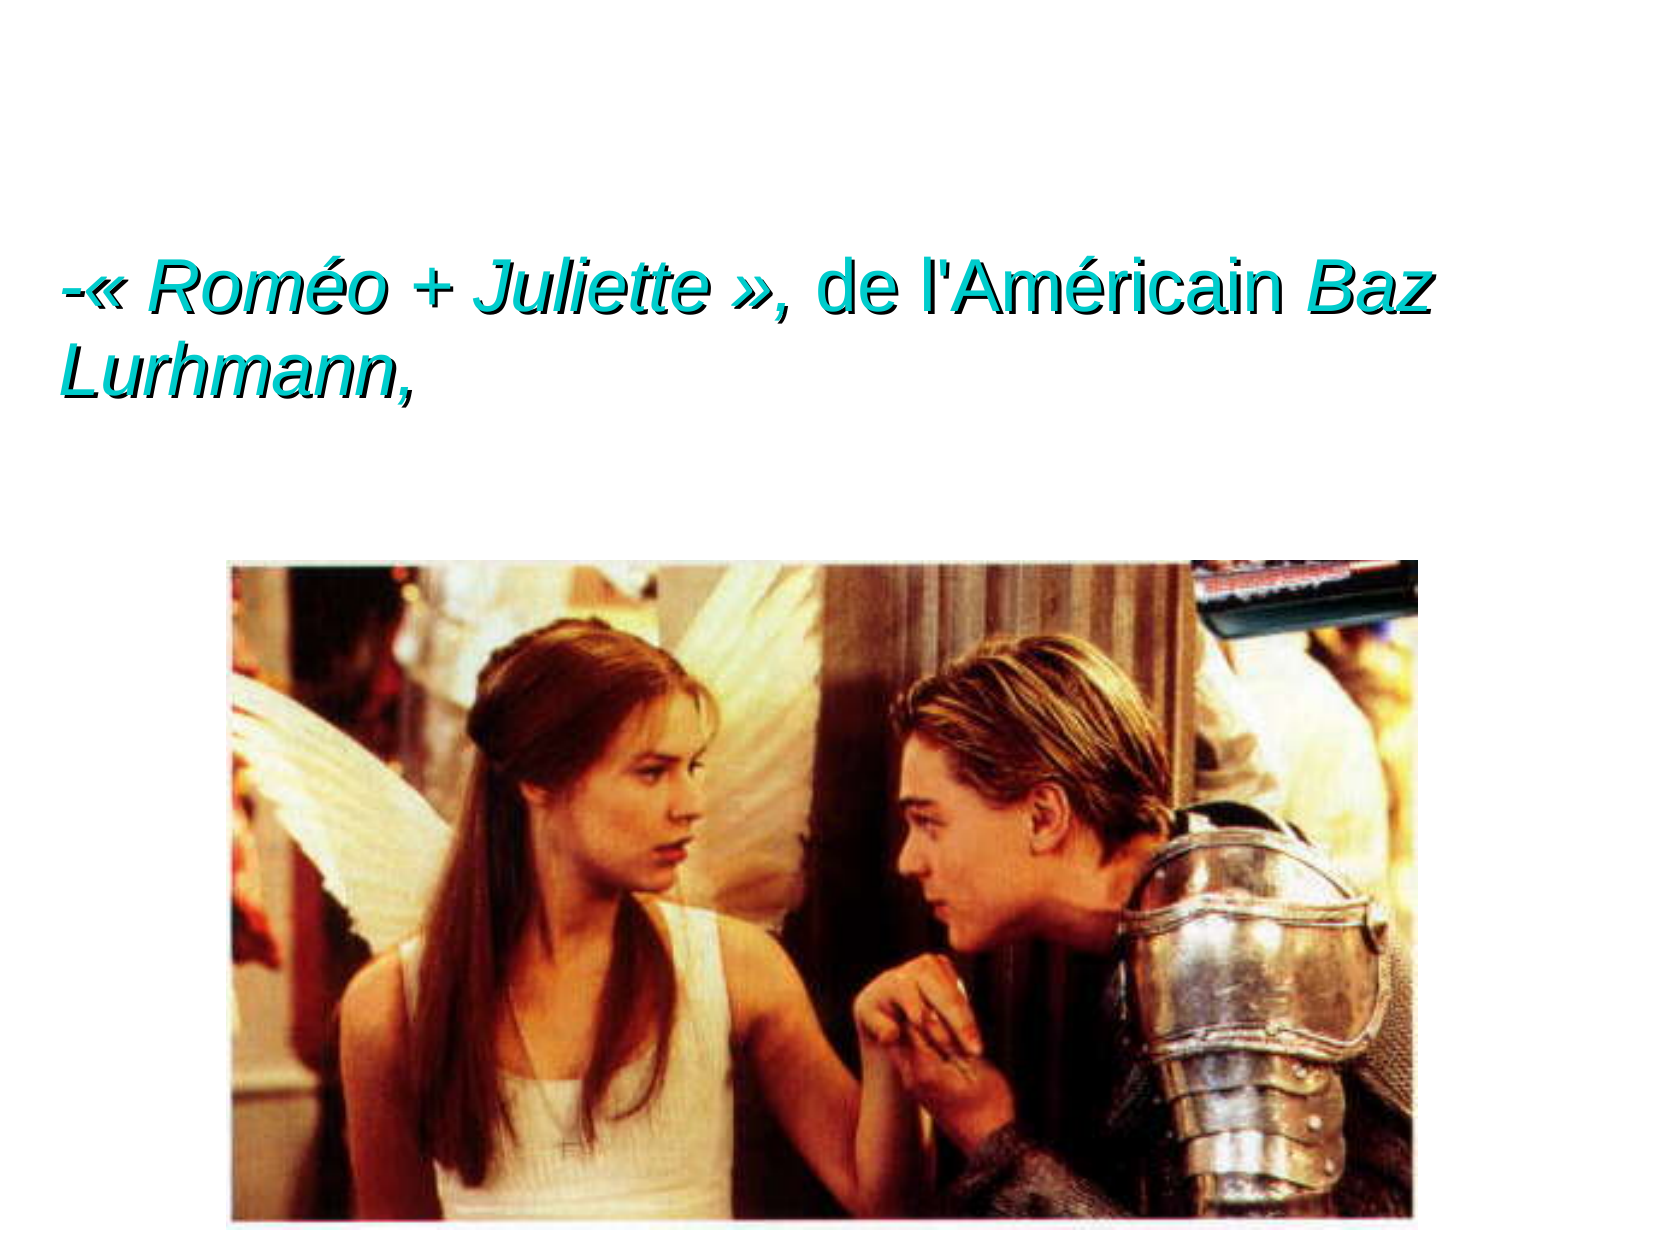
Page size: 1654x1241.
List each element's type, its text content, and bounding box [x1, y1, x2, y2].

picture [226, 560, 1418, 1230]
subtitle -« Roméo + Juliette », de l'Américain Baz Lurhmann, [59, 243, 1548, 1241]
